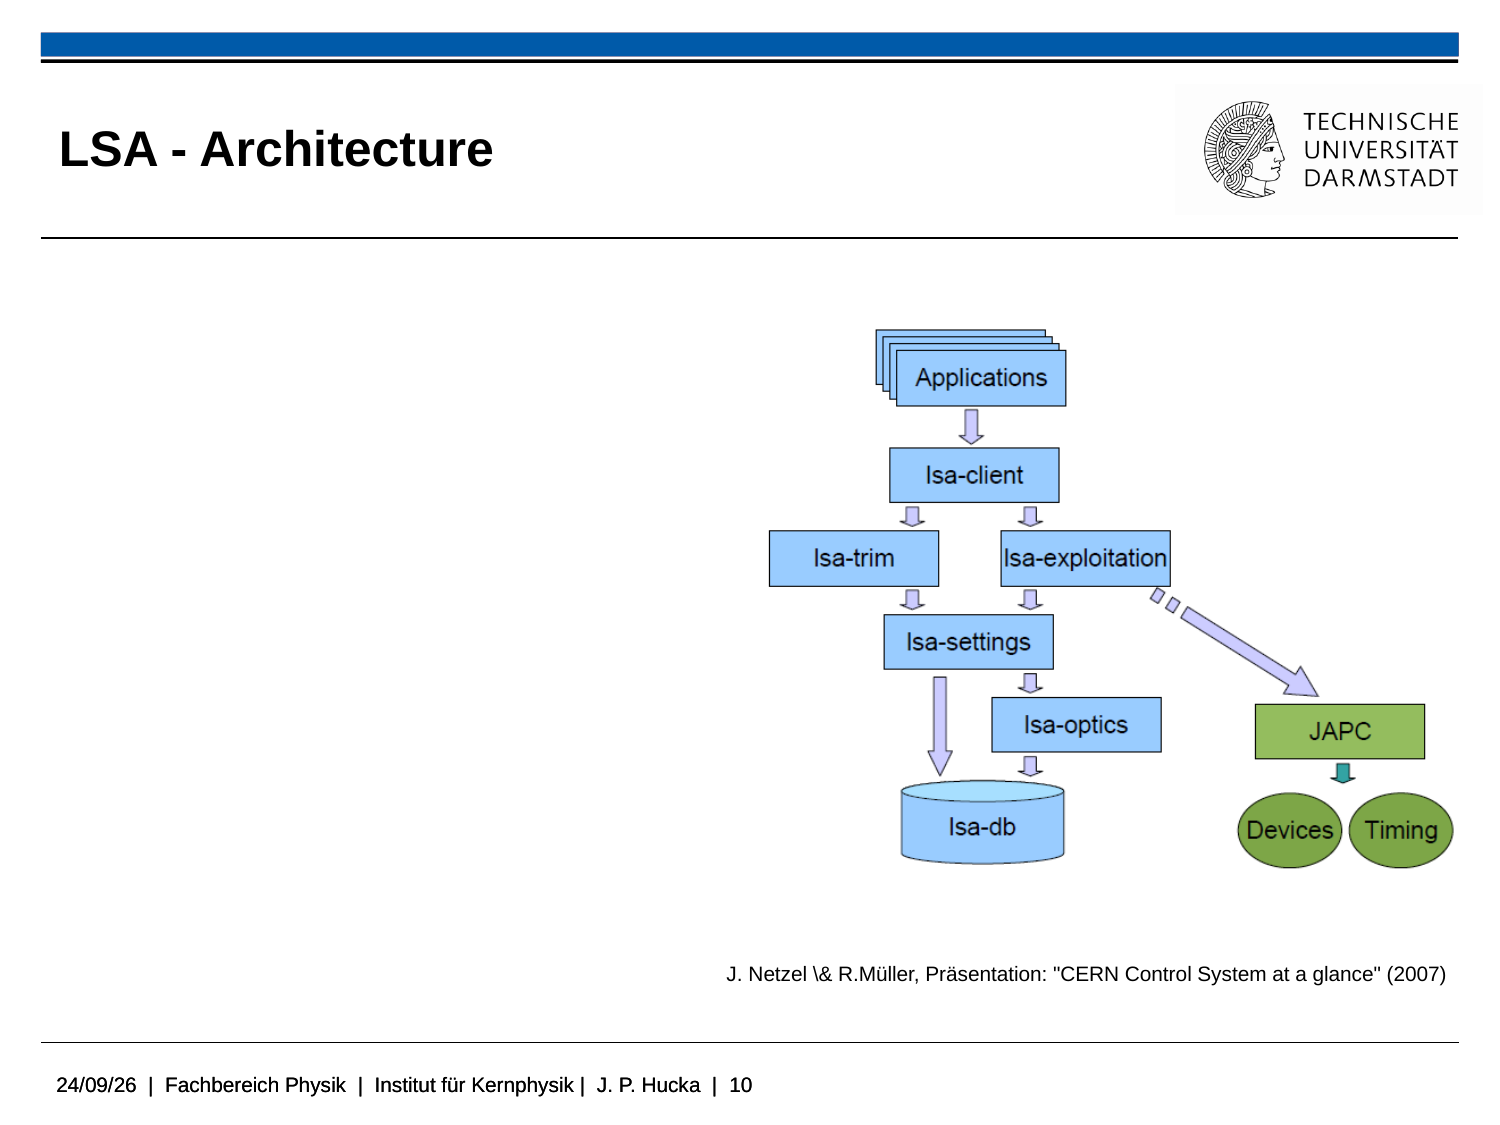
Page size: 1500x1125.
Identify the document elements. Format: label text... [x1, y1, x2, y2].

text_box J. Netzel \& R.Müller, Präsentation: "CERN Control System at a glance" (2007) [602, 954, 1500, 1016]
title LSA - Architecture [59, 80, 1149, 218]
picture [1175, 84, 1483, 215]
picture [744, 317, 1465, 875]
